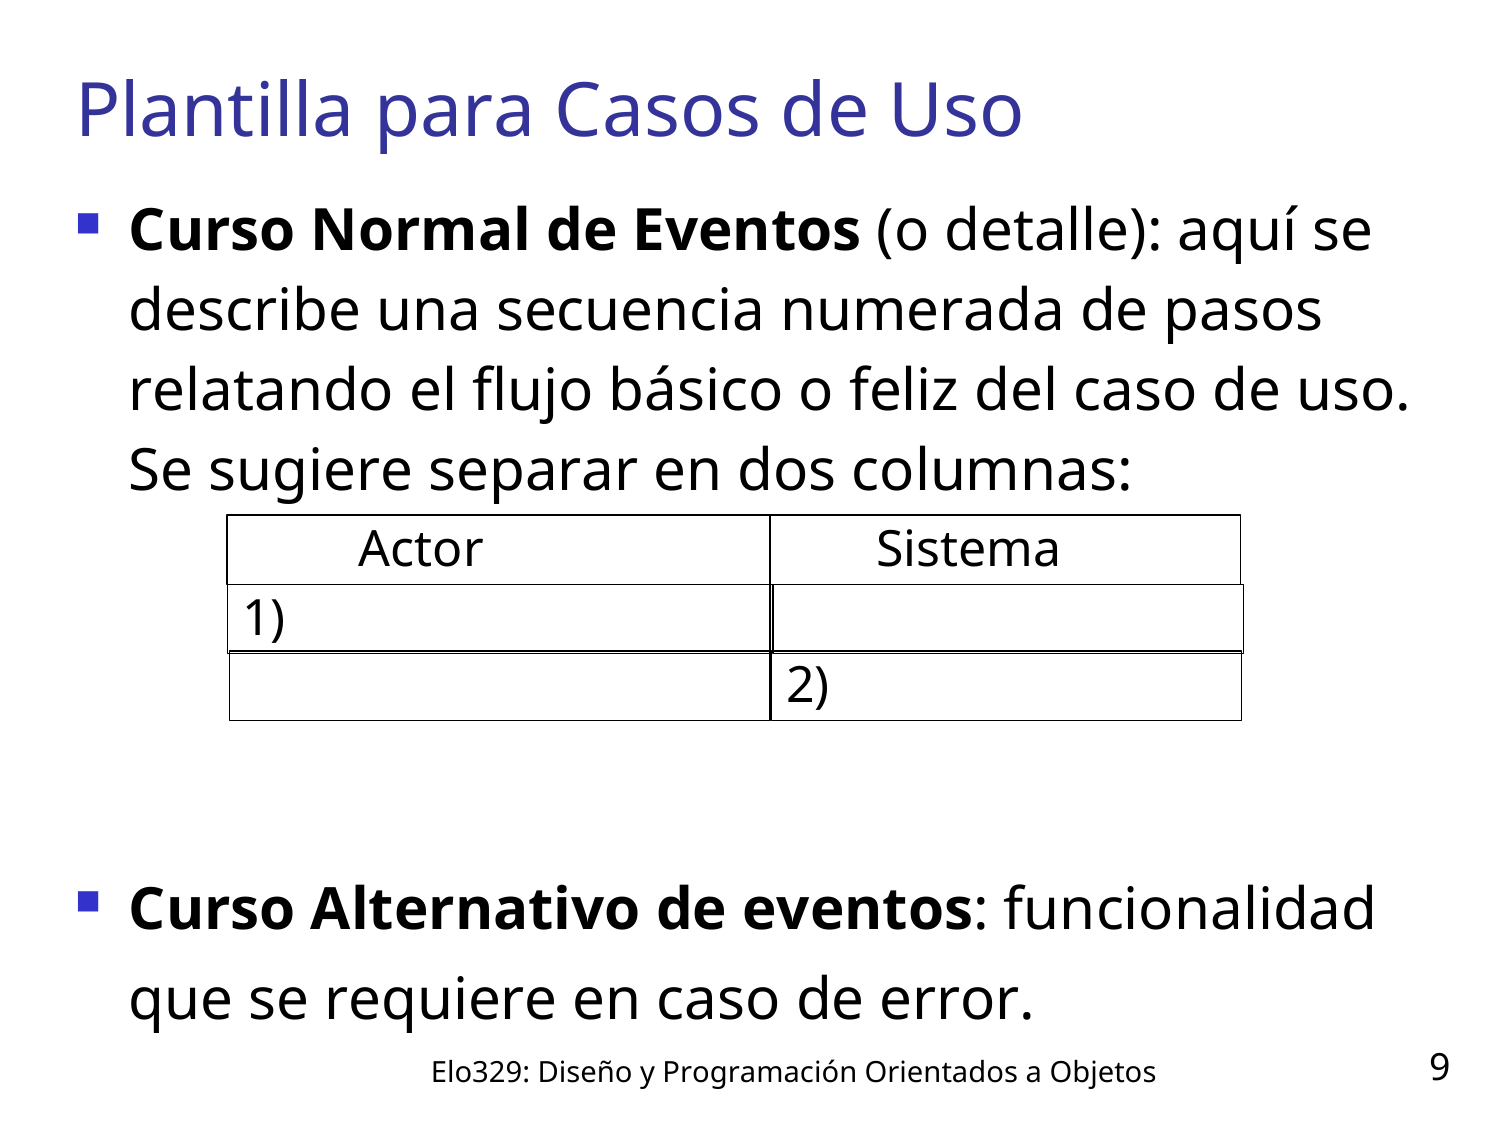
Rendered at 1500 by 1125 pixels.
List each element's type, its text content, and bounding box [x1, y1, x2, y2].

title Plantilla para Casos de Uso [75, 25, 1449, 188]
text_box Actor [227, 515, 770, 584]
text_box Sistema [770, 515, 1241, 585]
list Curso Normal de Eventos (o detalle): aquí se describe una secuencia numerada de pasos relatando el flujo básico o feliz del caso de uso. Se sugiere separar en dos columnas: Curso Alternativo de eventos: funcionalidad que se requiere en caso de error. [75, 187, 1446, 1051]
text_box 1) [227, 584, 770, 654]
text_box 2) [771, 651, 1242, 721]
